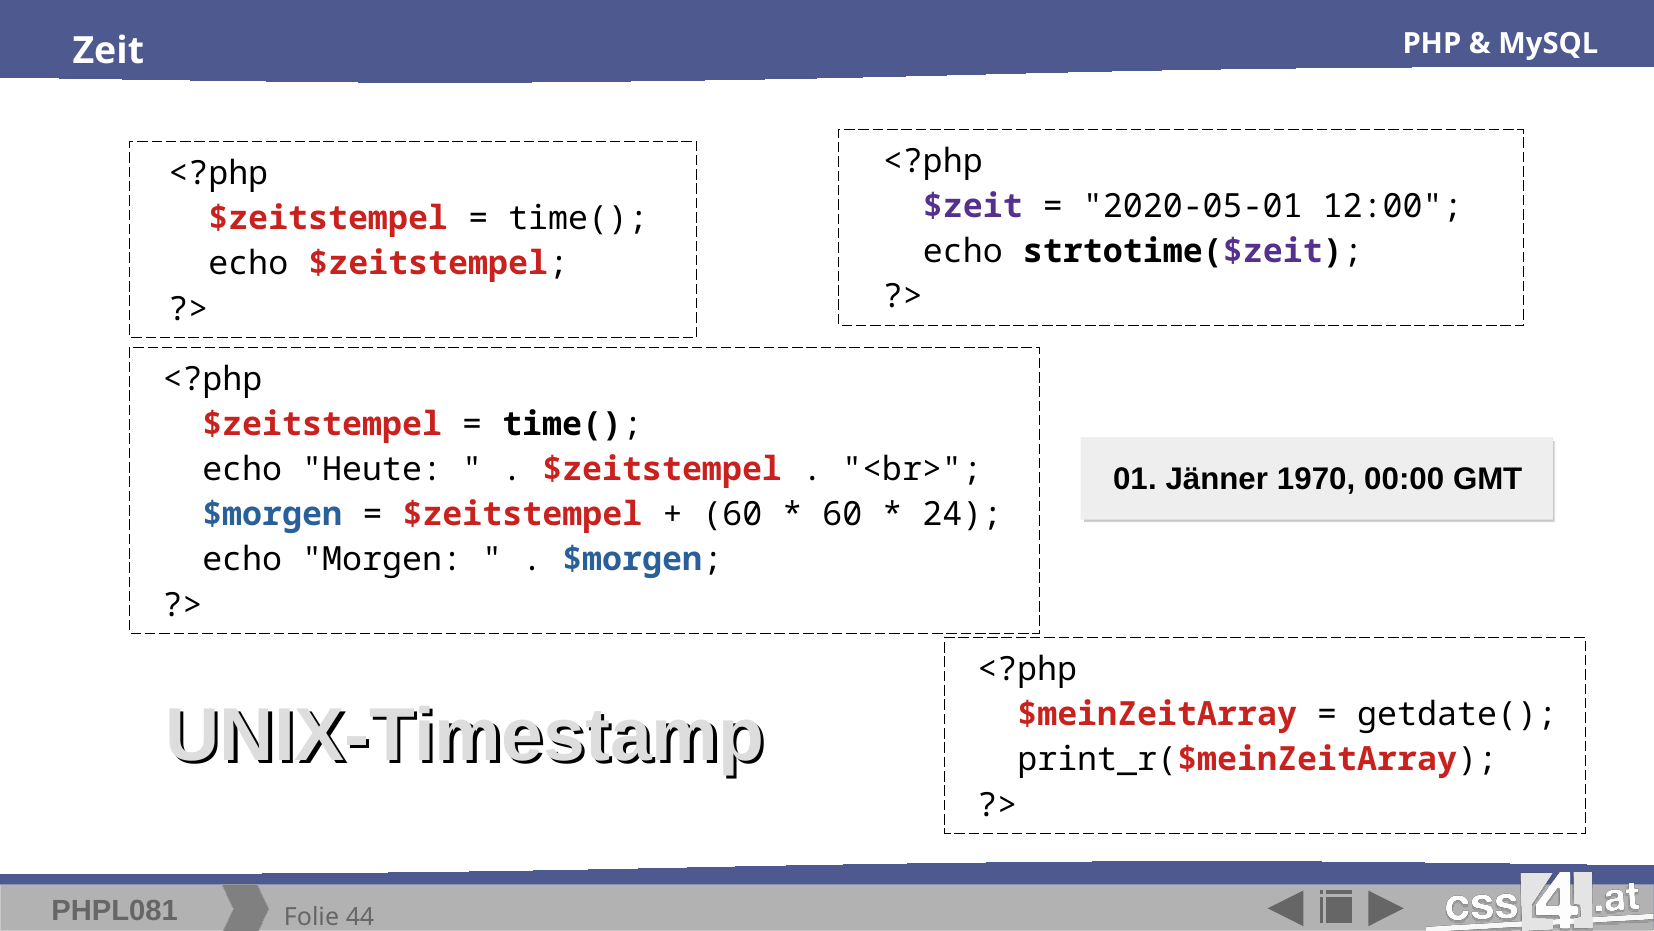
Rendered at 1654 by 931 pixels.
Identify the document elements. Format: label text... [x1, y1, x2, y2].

text_box PHPL081 [36, 886, 209, 931]
text_box Folie <Foliennummer> [269, 891, 542, 931]
text_box <?php $meinZeitArray = getdate(); print_r($meinZeitArray); ?> [944, 649, 1586, 822]
text_box 01. Jänner 1970, 00:00 GMT [1080, 437, 1554, 520]
text_box [0, 861, 1654, 931]
text_box UNIX-Timestamp [150, 685, 780, 784]
text_box <?php $zeitstempel = time(); echo "Heute: " . $zeitstempel . "<br>"; $morgen = $zeitstempel + (60 * 60 * 24); echo "Morgen: " . $morgen; ?> [129, 366, 1040, 615]
text_box <?php $zeitstempel = time(); echo $zeitstempel; ?> [129, 153, 697, 325]
text_box [0, 0, 1654, 83]
picture [1426, 872, 1654, 931]
text_box Zeit [57, 16, 469, 69]
text_box PHP & MySQL [1387, 15, 1619, 60]
text_box <?php $zeit = "2020-05-01 12:00"; echo strtotime($zeit); ?> [838, 129, 1524, 325]
